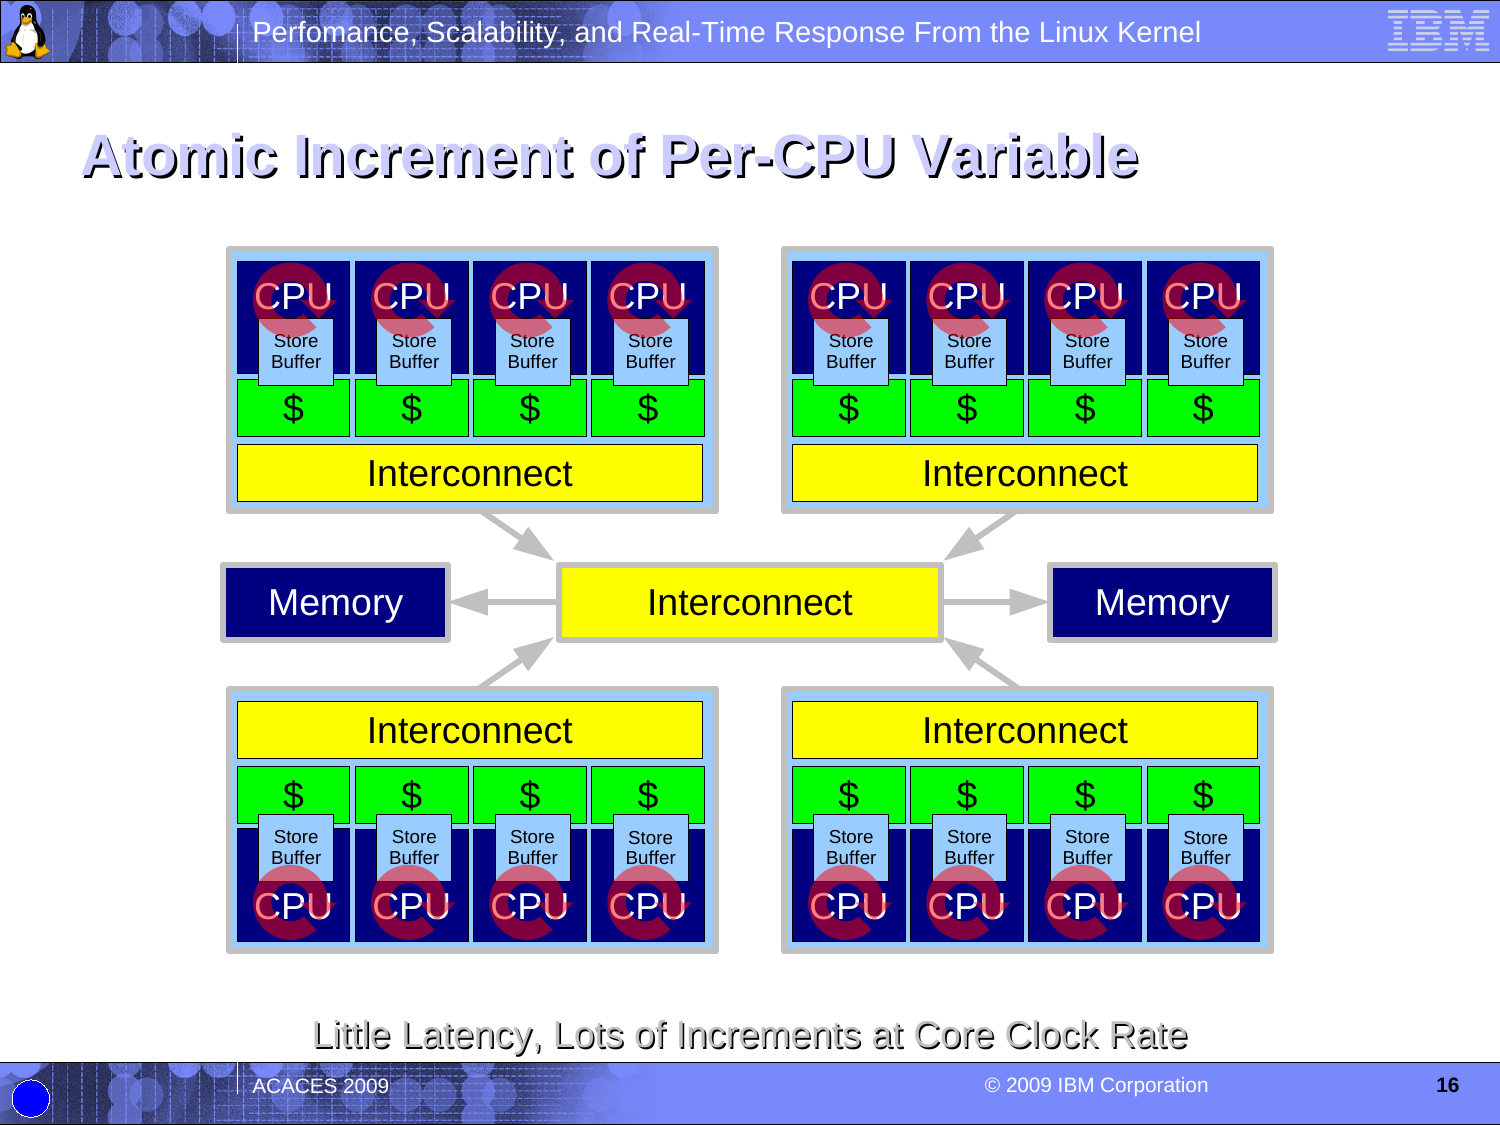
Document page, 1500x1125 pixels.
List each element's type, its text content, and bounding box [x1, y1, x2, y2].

text_box CPU [792, 829, 906, 942]
text_box CPU [288, 896, 300, 906]
text_box CPU [1028, 829, 1142, 942]
text_box CPU [945, 283, 990, 318]
text_box CPU [1147, 829, 1260, 942]
text_box Store Buffer [1050, 318, 1126, 386]
text_box CPU [272, 283, 317, 318]
text_box CPU [524, 286, 536, 296]
text_box $ [1147, 379, 1260, 437]
text_box CPU [406, 896, 418, 906]
text_box CPU [1079, 286, 1091, 296]
text_box Store Buffer [813, 318, 889, 386]
text_box $ [910, 379, 1024, 437]
text_box CPU [1197, 286, 1209, 296]
text_box CPU [288, 286, 300, 296]
text_box CPU [524, 896, 536, 906]
text_box $ [355, 379, 469, 437]
text_box CPU [1181, 283, 1226, 318]
text_box Interconnect [792, 444, 1258, 502]
text_box $ [910, 766, 1024, 824]
text_box CPU [961, 286, 973, 296]
text_box CPU [355, 829, 469, 942]
text_box Store Buffer [932, 814, 1007, 882]
text_box $ [792, 379, 906, 437]
text_box CPU [591, 829, 705, 942]
text_box $ [1028, 766, 1142, 824]
text_box Store Buffer [1168, 814, 1244, 882]
text_box CPU [1147, 261, 1260, 375]
text_box CPU [827, 283, 872, 318]
text_box CPU [792, 261, 906, 374]
text_box Memory [223, 564, 449, 640]
text_box Store Buffer [1168, 318, 1244, 386]
text_box $ [792, 766, 906, 824]
text_box CPU [1197, 896, 1209, 906]
text_box Store Buffer [1050, 814, 1126, 882]
text_box Store Buffer [613, 318, 689, 386]
text_box CPU [591, 261, 705, 375]
text_box CPU [355, 261, 469, 374]
text_box Store Buffer [376, 814, 452, 882]
text_box Store Buffer [613, 814, 689, 882]
title Atomic Increment of Per-CPU Variable [79, 124, 1433, 192]
text_box Store Buffer [376, 318, 452, 386]
text_box $ [237, 379, 350, 437]
text_box [783, 248, 1272, 512]
text_box $ [237, 766, 350, 824]
text_box CPU [642, 896, 654, 906]
picture [1, 1, 1500, 62]
text_box CPU [237, 828, 350, 942]
text_box CPU [237, 261, 350, 374]
text_box $ [1028, 379, 1142, 437]
text_box Store Buffer [495, 318, 571, 386]
text_box CPU [642, 286, 654, 296]
text_box CPU [1063, 283, 1108, 318]
text_box Interconnect [558, 564, 942, 640]
text_box Store Buffer [258, 814, 334, 882]
text_box [228, 248, 717, 512]
text_box CPU [1028, 261, 1142, 375]
text_box CPU [1079, 896, 1091, 906]
text_box CPU [390, 283, 435, 318]
text_box $ [473, 766, 587, 824]
text_box $ [591, 766, 705, 824]
text_box CPU [473, 829, 587, 942]
text_box Store Buffer [932, 318, 1007, 386]
text_box CPU [626, 283, 671, 318]
text_box Interconnect [237, 701, 703, 759]
text_box Store Buffer [258, 318, 334, 386]
text_box Interconnect [792, 701, 1258, 759]
picture [0, 1063, 1500, 1124]
text_box [783, 688, 1272, 952]
text_box Interconnect [237, 444, 703, 502]
text_box $ [473, 379, 587, 437]
text_box [228, 688, 717, 952]
text_box CPU [406, 286, 418, 296]
text_box $ [355, 766, 469, 824]
text_box CPU [961, 896, 973, 906]
text_box CPU [473, 261, 587, 375]
text_box CPU [508, 283, 553, 318]
text_box Store Buffer [495, 814, 571, 882]
text_box $ [591, 379, 705, 437]
text_box $ [1147, 766, 1260, 824]
text_box CPU [843, 896, 855, 906]
text_box CPU [843, 286, 855, 296]
text_box Memory [1050, 564, 1276, 640]
text_box Little Latency, Lots of Increments at Core Clock Rate [296, 1006, 1204, 1064]
text_box CPU [910, 829, 1024, 942]
text_box Store Buffer [813, 814, 889, 882]
text_box CPU [910, 261, 1024, 375]
text_box [12, 1079, 50, 1118]
